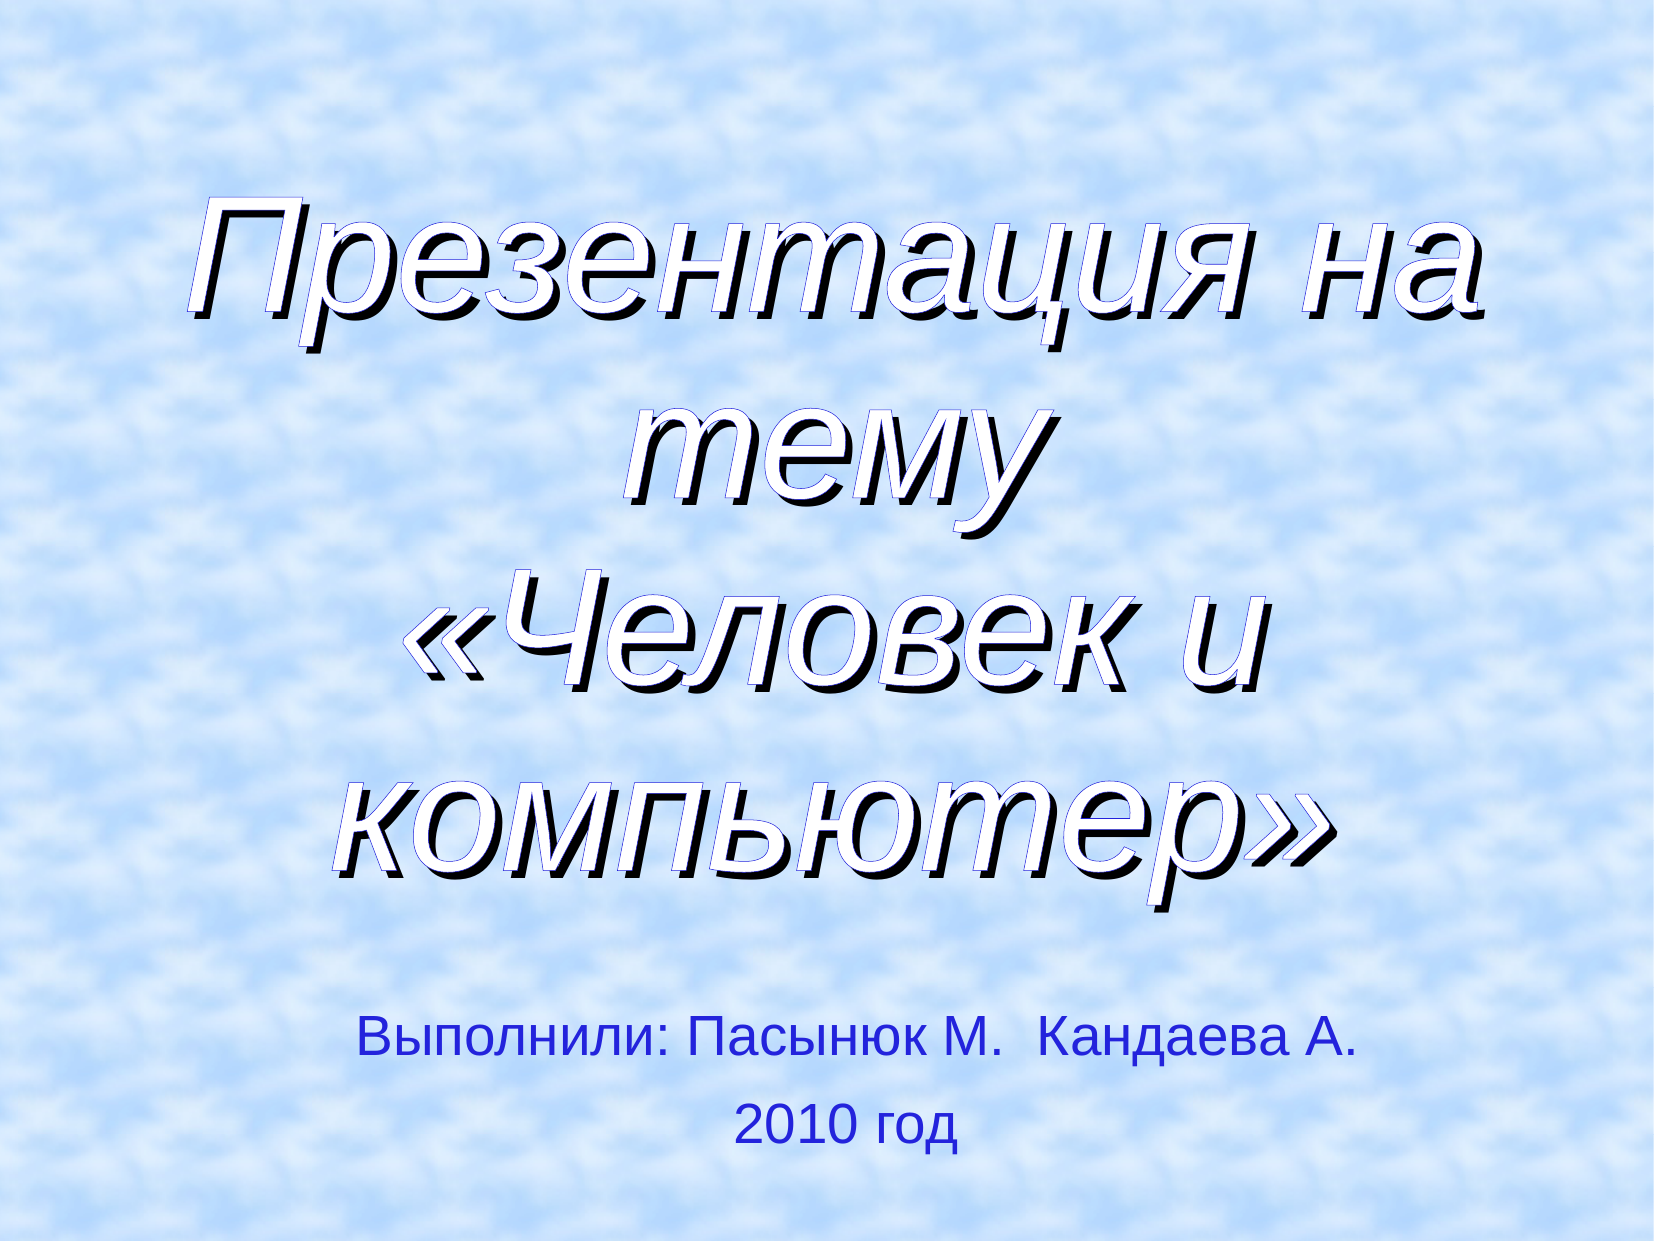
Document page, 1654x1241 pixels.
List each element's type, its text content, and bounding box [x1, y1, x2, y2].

picture [0, 0, 1654, 1241]
title Презентация на тему «Человек и компьютер» [121, 160, 1545, 906]
list Выполнили: Пасынюк М. Кандаева А. 2010 год [295, 1003, 1388, 1211]
